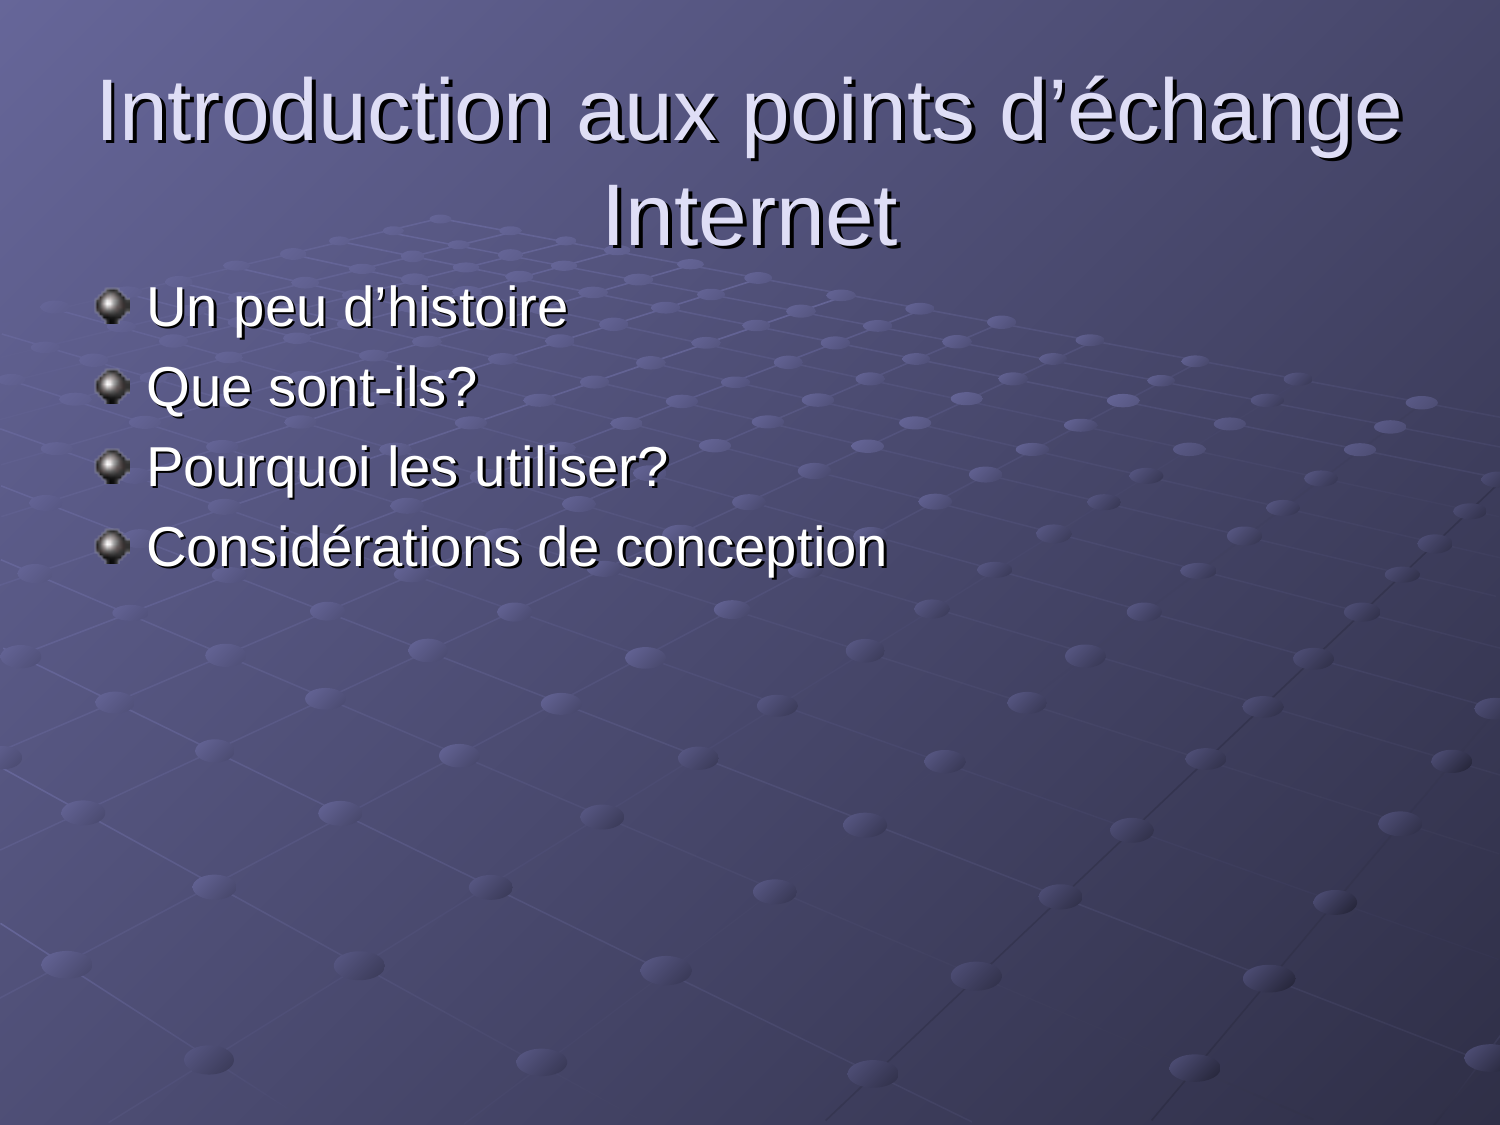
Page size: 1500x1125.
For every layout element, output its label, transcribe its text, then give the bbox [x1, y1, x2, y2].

list Un peu d’histoire Que sont-ils? Pourquoi les utiliser? Considérations de conception [75, 262, 1426, 1007]
title Introduction aux points d’échange Internet [75, 45, 1426, 233]
